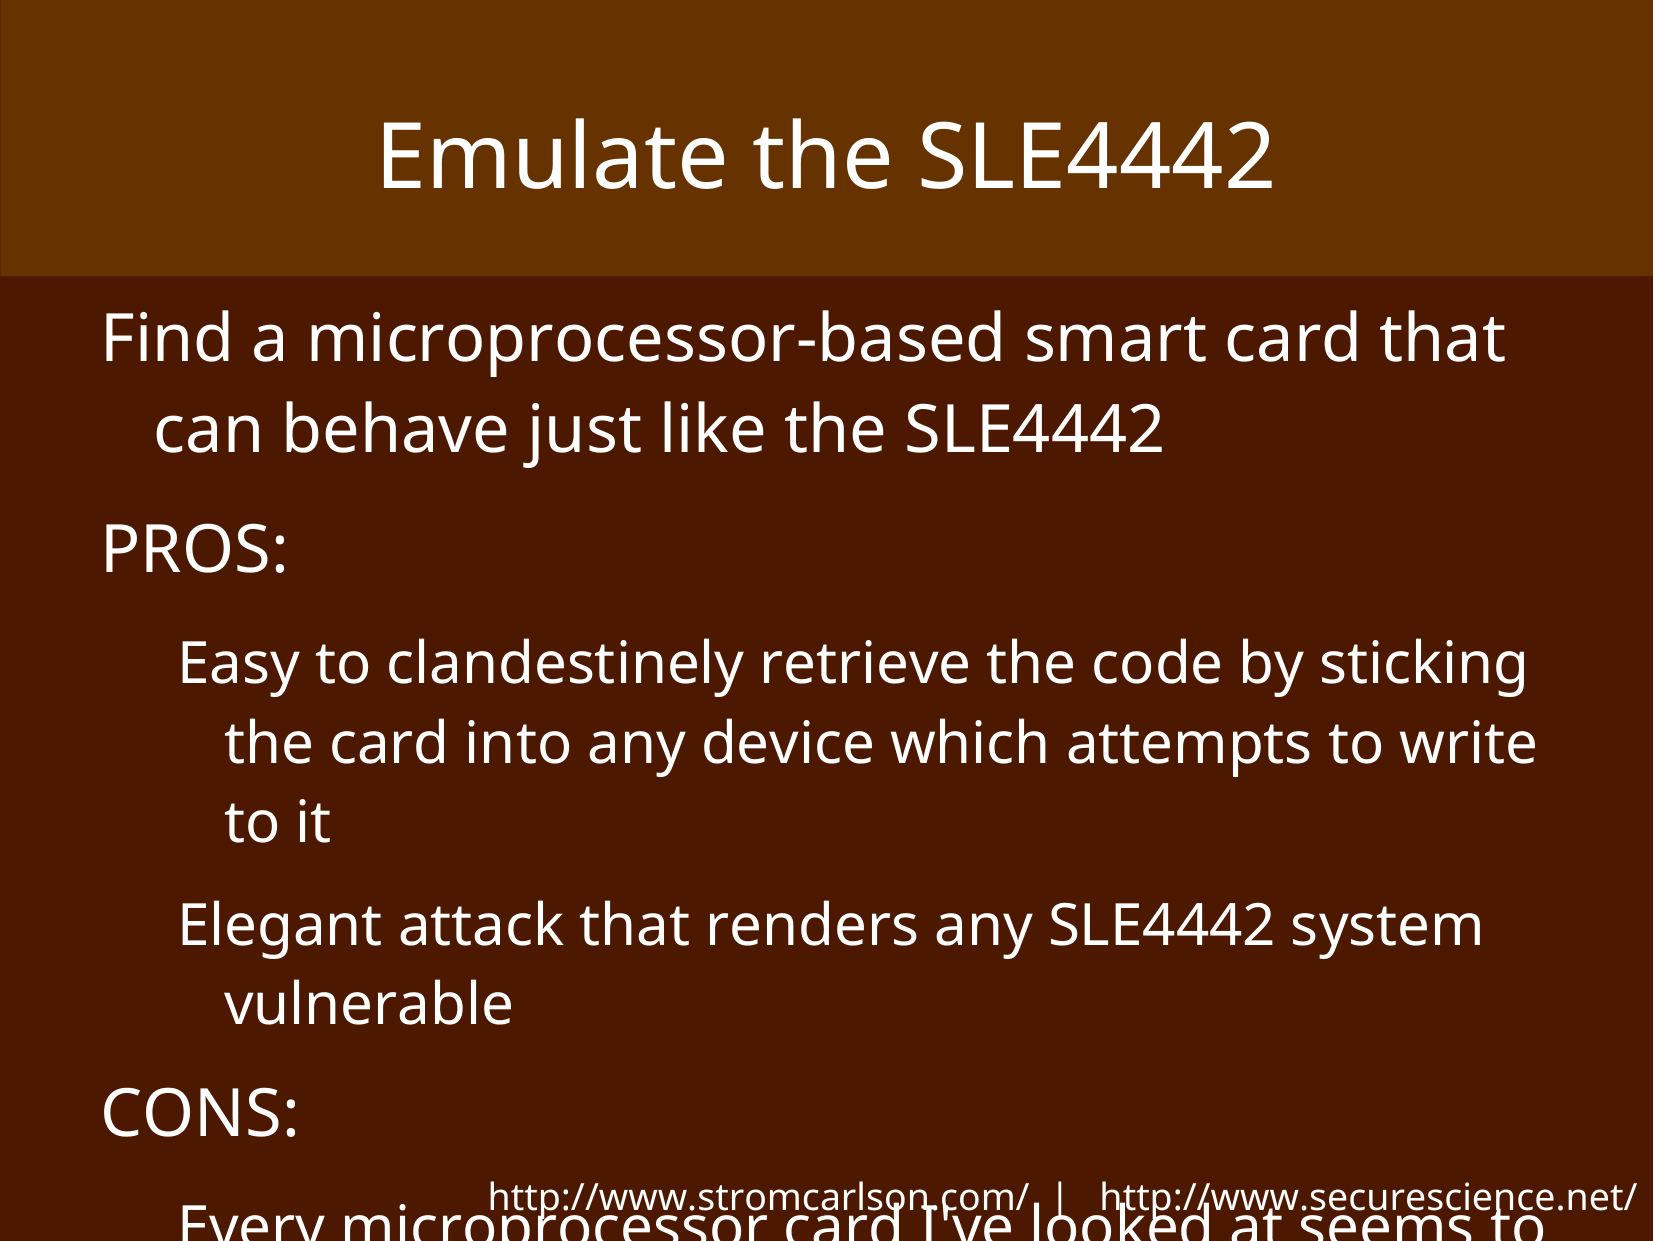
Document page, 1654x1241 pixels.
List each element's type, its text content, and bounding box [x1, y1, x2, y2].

title Emulate the SLE4442 [82, 49, 1571, 257]
list Find a microprocessor-based smart card that can behave just like the SLE4442 PROS: Easy to clandestinely retrieve the code by sticking the card into any device which attempts to write to it Elegant attack that renders any SLE4442 system vulnerable CONS: Every microprocessor card I've looked at seems to follow ISO 7816, not SLE4442 specs. [82, 290, 1571, 1169]
